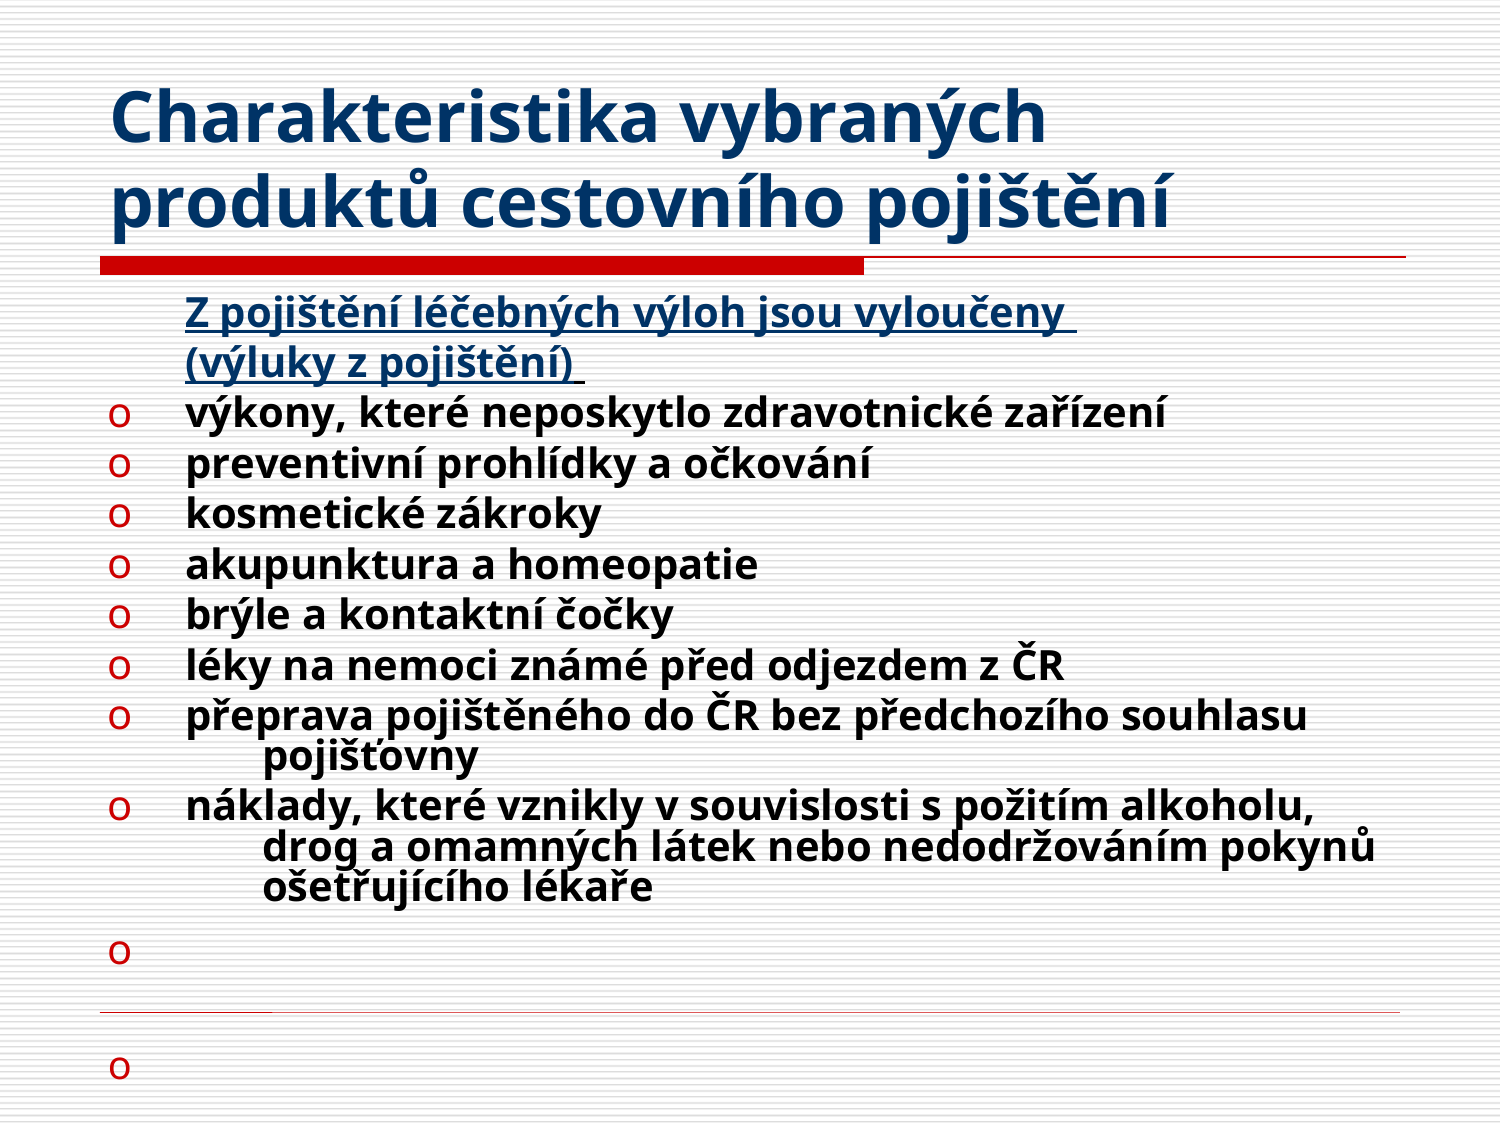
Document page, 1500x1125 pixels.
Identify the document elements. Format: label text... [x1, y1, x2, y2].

title Charakteristika vybraných produktů cestovního pojištění [94, 50, 1407, 250]
list Z pojištění léčebných výloh jsou vyloučeny (výluky z pojištění) výkony, které neposkytlo zdravotnické zařízení preventivní prohlídky a očkování kosmetické zákroky akupunktura a homeopatie brýle a kontaktní čočky léky na nemoci známé před odjezdem z ČR přeprava pojištěného do ČR bez předchozího souhlasu pojišťovny náklady, které vznikly v souvislosti s požitím alkoholu, drog a omamných látek nebo nedodržováním pokynů ošetřujícího lékaře [92, 287, 1406, 988]
